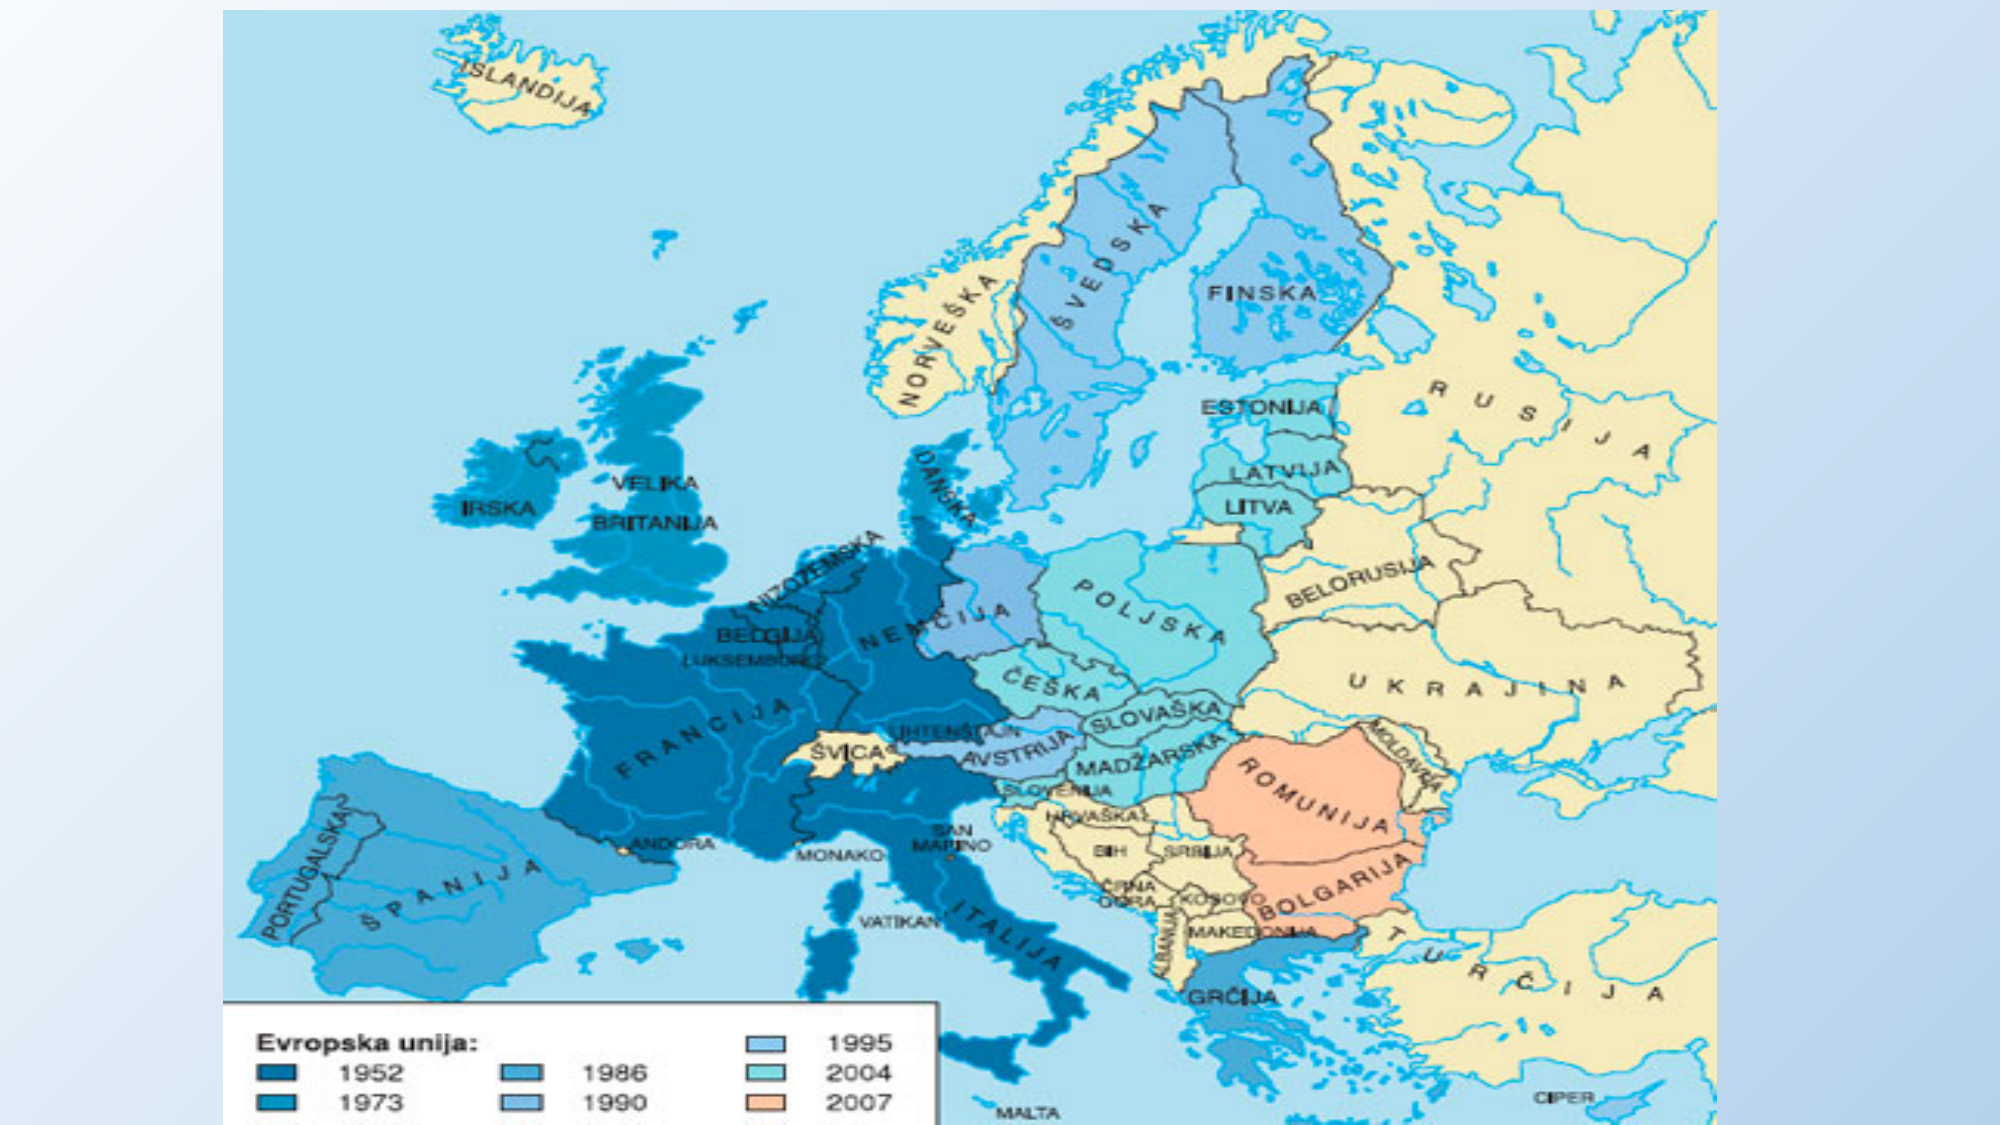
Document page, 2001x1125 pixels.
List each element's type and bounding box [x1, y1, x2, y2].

picture [223, 10, 1717, 1125]
